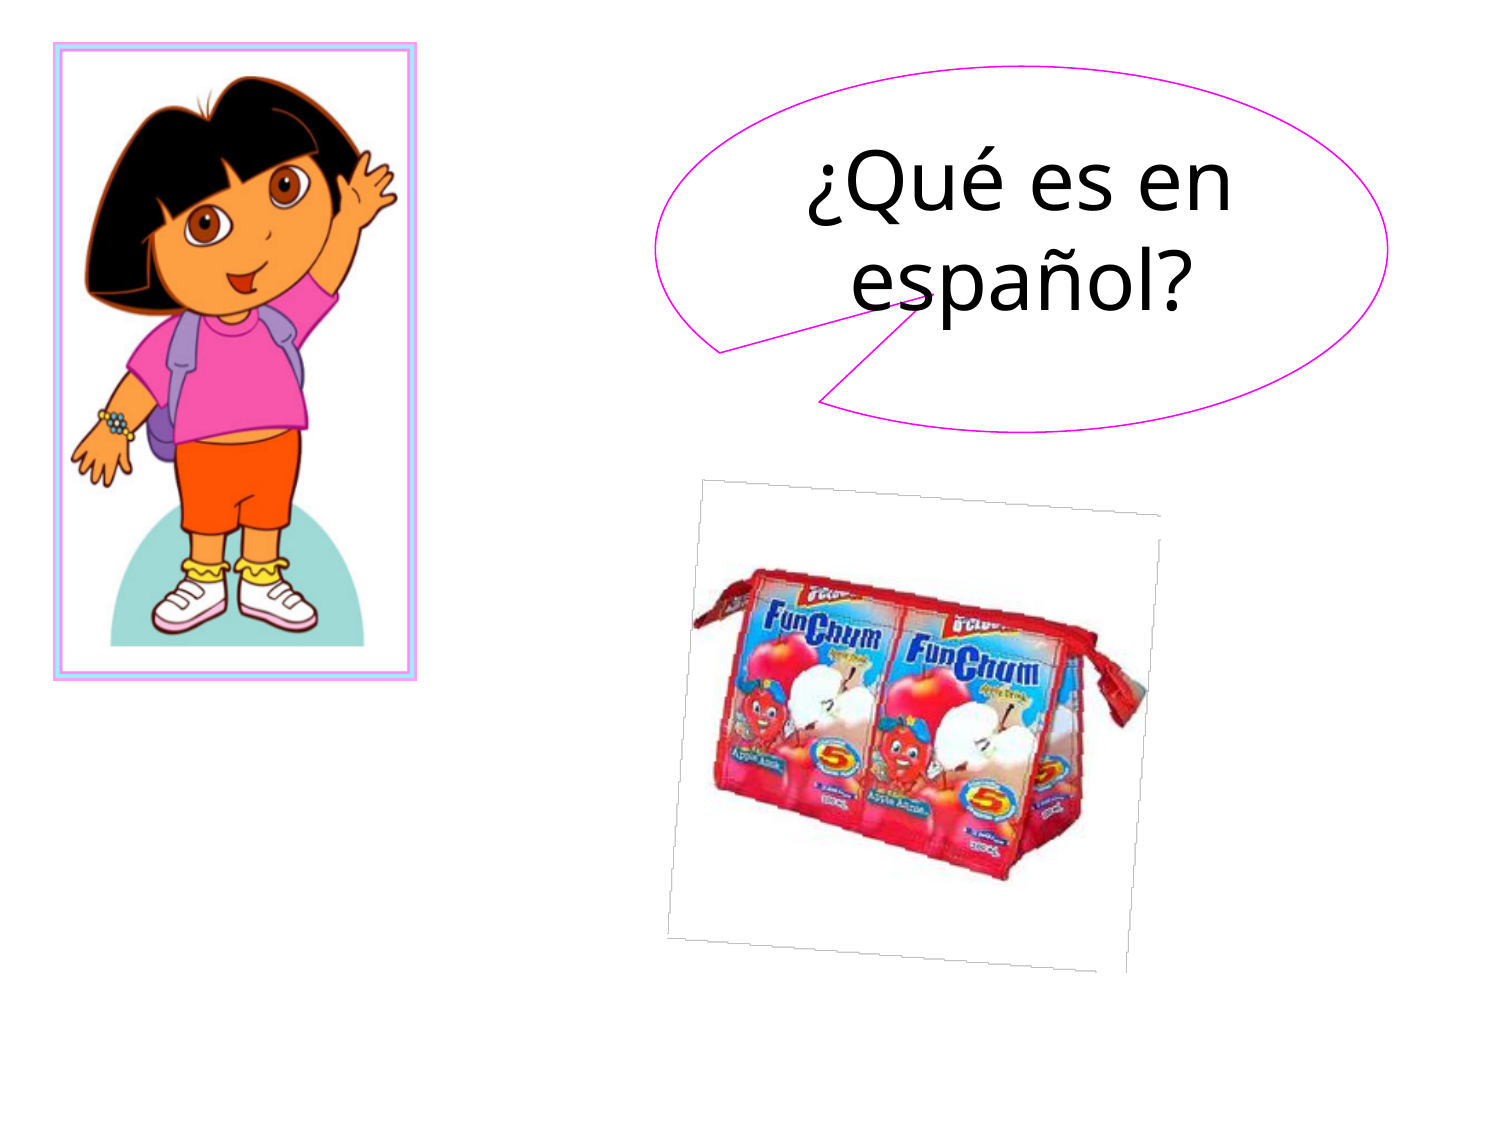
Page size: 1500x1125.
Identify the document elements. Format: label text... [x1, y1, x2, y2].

picture [667, 479, 1161, 973]
picture [53, 42, 417, 681]
text_box ¿Qué es en español? [655, 66, 1388, 433]
